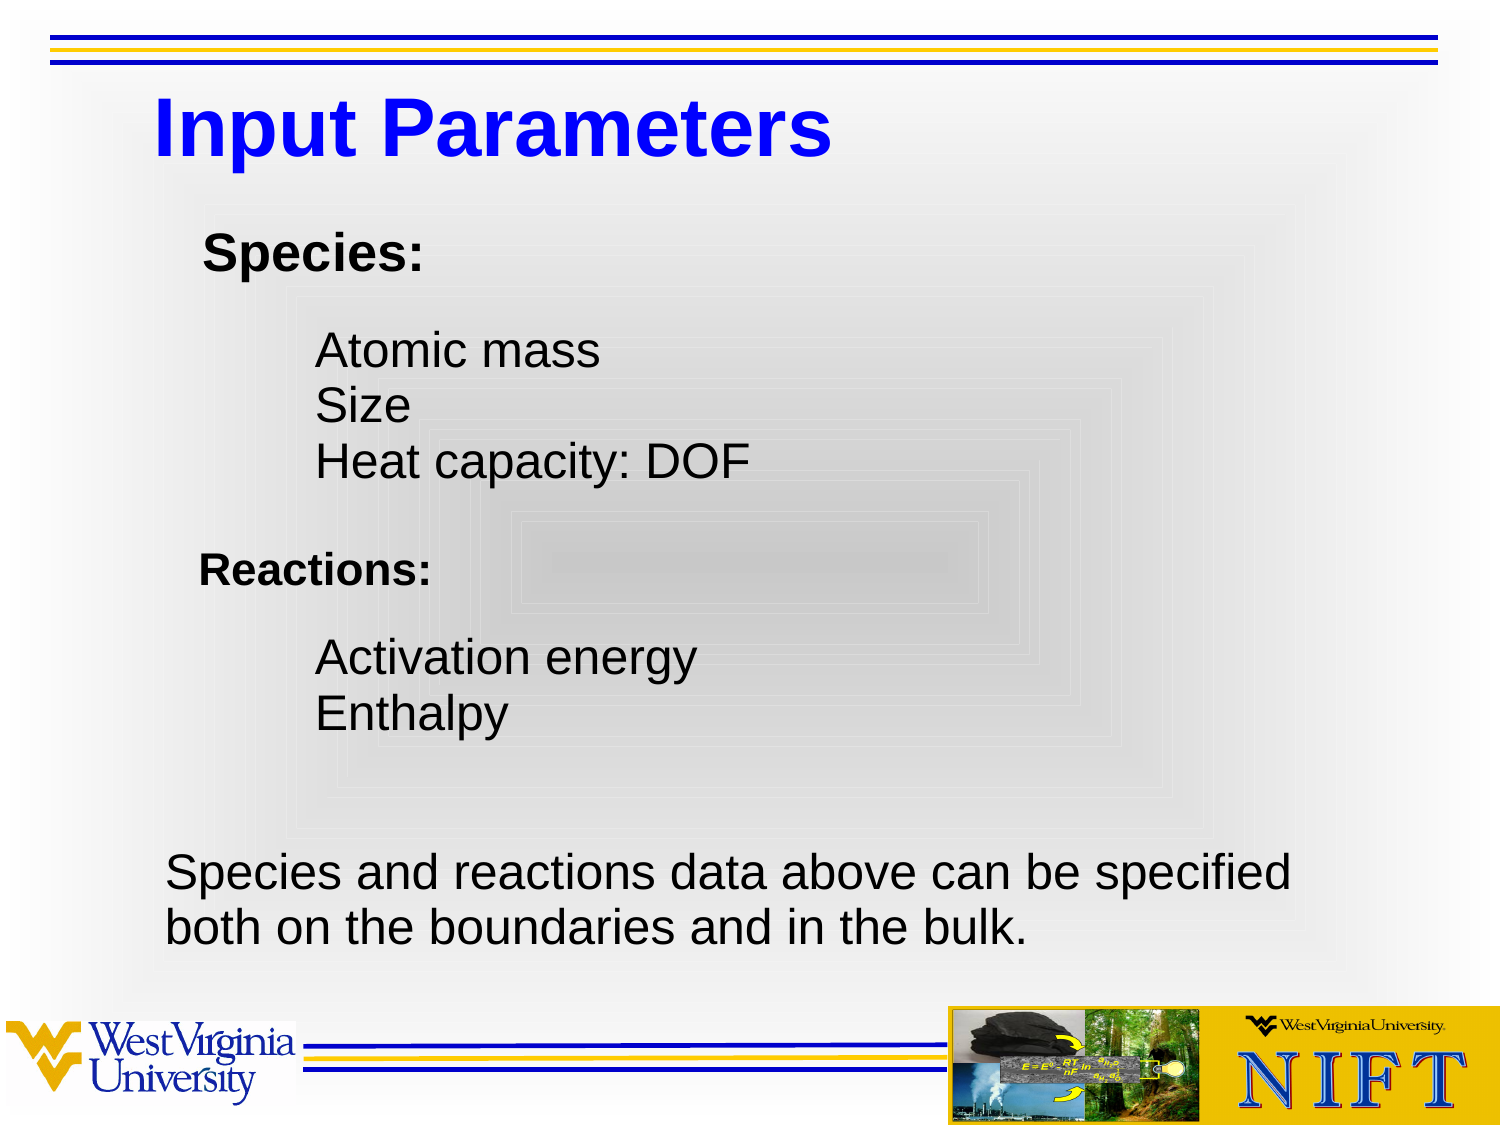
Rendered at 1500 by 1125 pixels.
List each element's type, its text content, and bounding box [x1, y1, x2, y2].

text_box Input Parameters [139, 74, 1230, 187]
text_box Atomic mass Size Heat capacity: DOF [300, 314, 811, 497]
text_box Reactions: [183, 536, 461, 603]
picture [948, 1006, 1500, 1125]
text_box Species: [187, 215, 901, 324]
text_box Species and reactions data above can be specified both on the boundaries and in the bulk. [150, 836, 1313, 979]
text_box Activation energy Enthalpy [300, 621, 745, 749]
